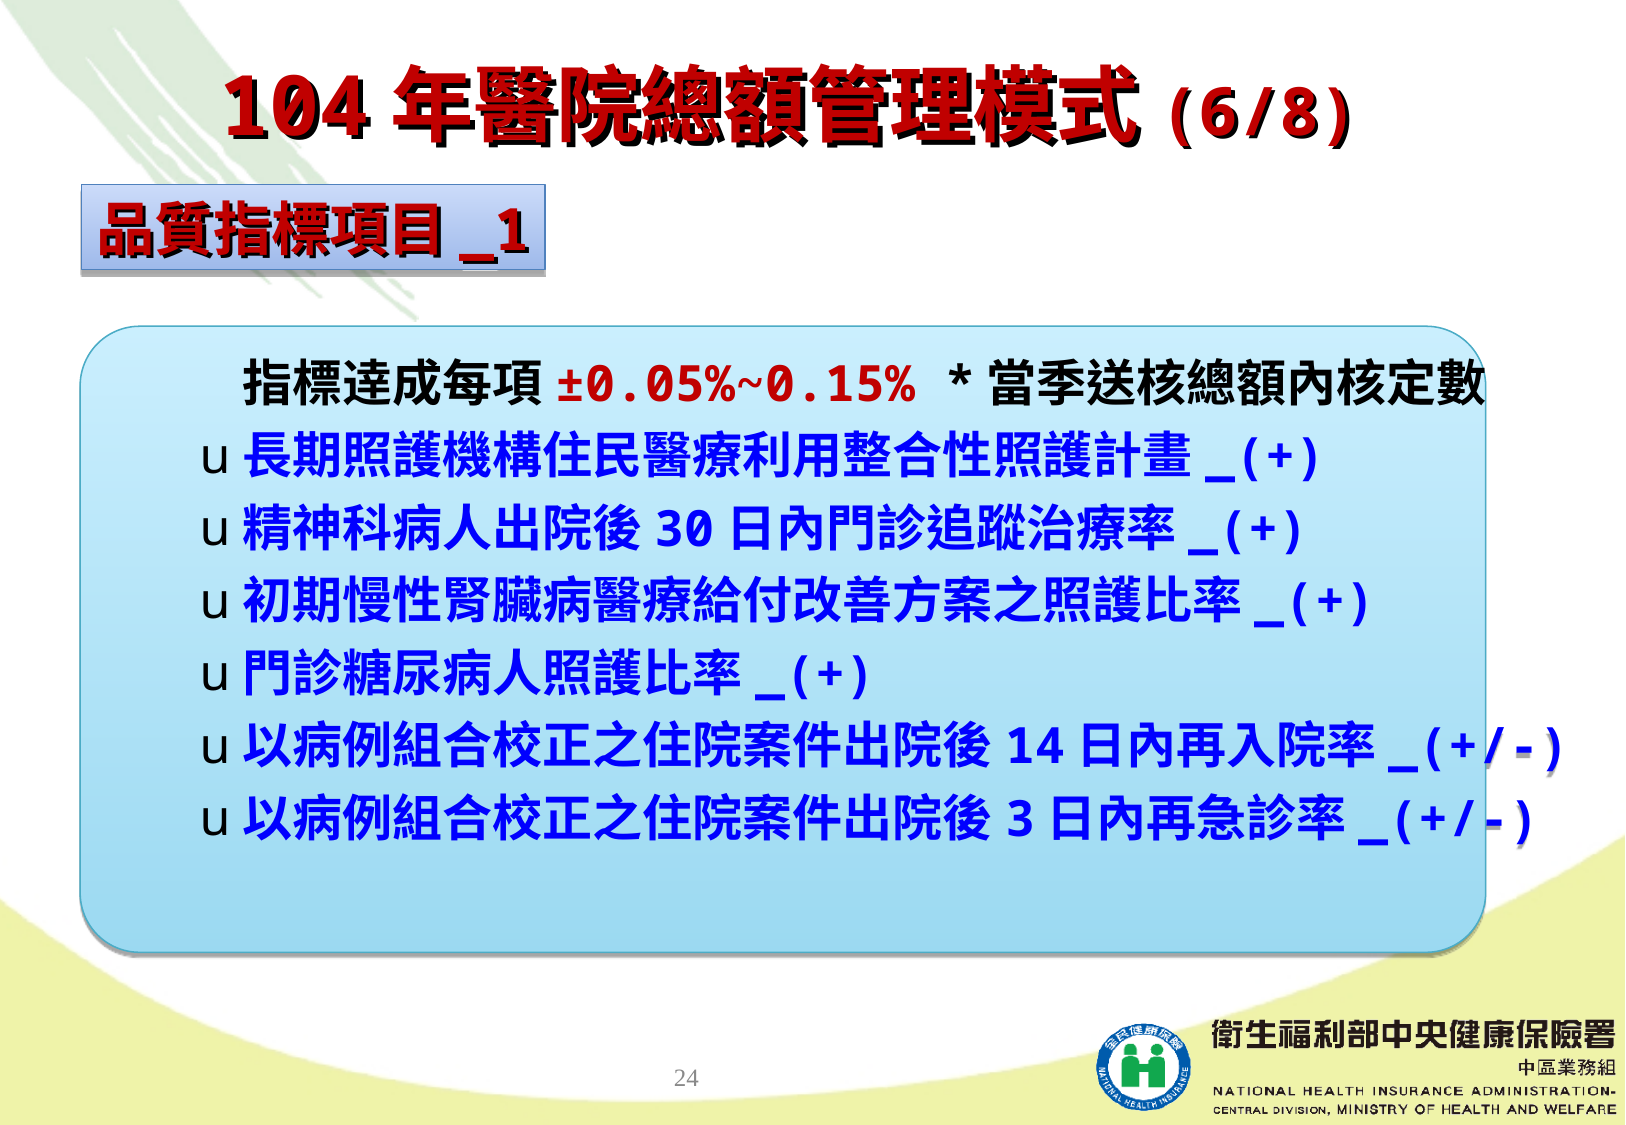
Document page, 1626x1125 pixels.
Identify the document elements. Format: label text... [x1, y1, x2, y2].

text_box 品質指標項目_1 [82, 185, 545, 270]
text_box 104年醫院總額管理模式(6/8) [174, 31, 1405, 173]
text_box 指標逹成每項±0.05%~0.15% *當季送核總額內核定數 長期照護機構住民醫療利用整合性照護計畫_(+) 精神科病人出院後30日內門診追蹤治療率_(+) 初期慢性腎臟病醫療給付改善方案之照護比率_(+) 門診糖尿病人照護比率_(+) 以病例組合校正之住院案件出院後14日內再入院率_(+/-) 以病例組合校正之住院案件出院後3日內再急診率_(+/-) [80, 326, 1486, 953]
text_box [658, 1046, 1039, 1107]
